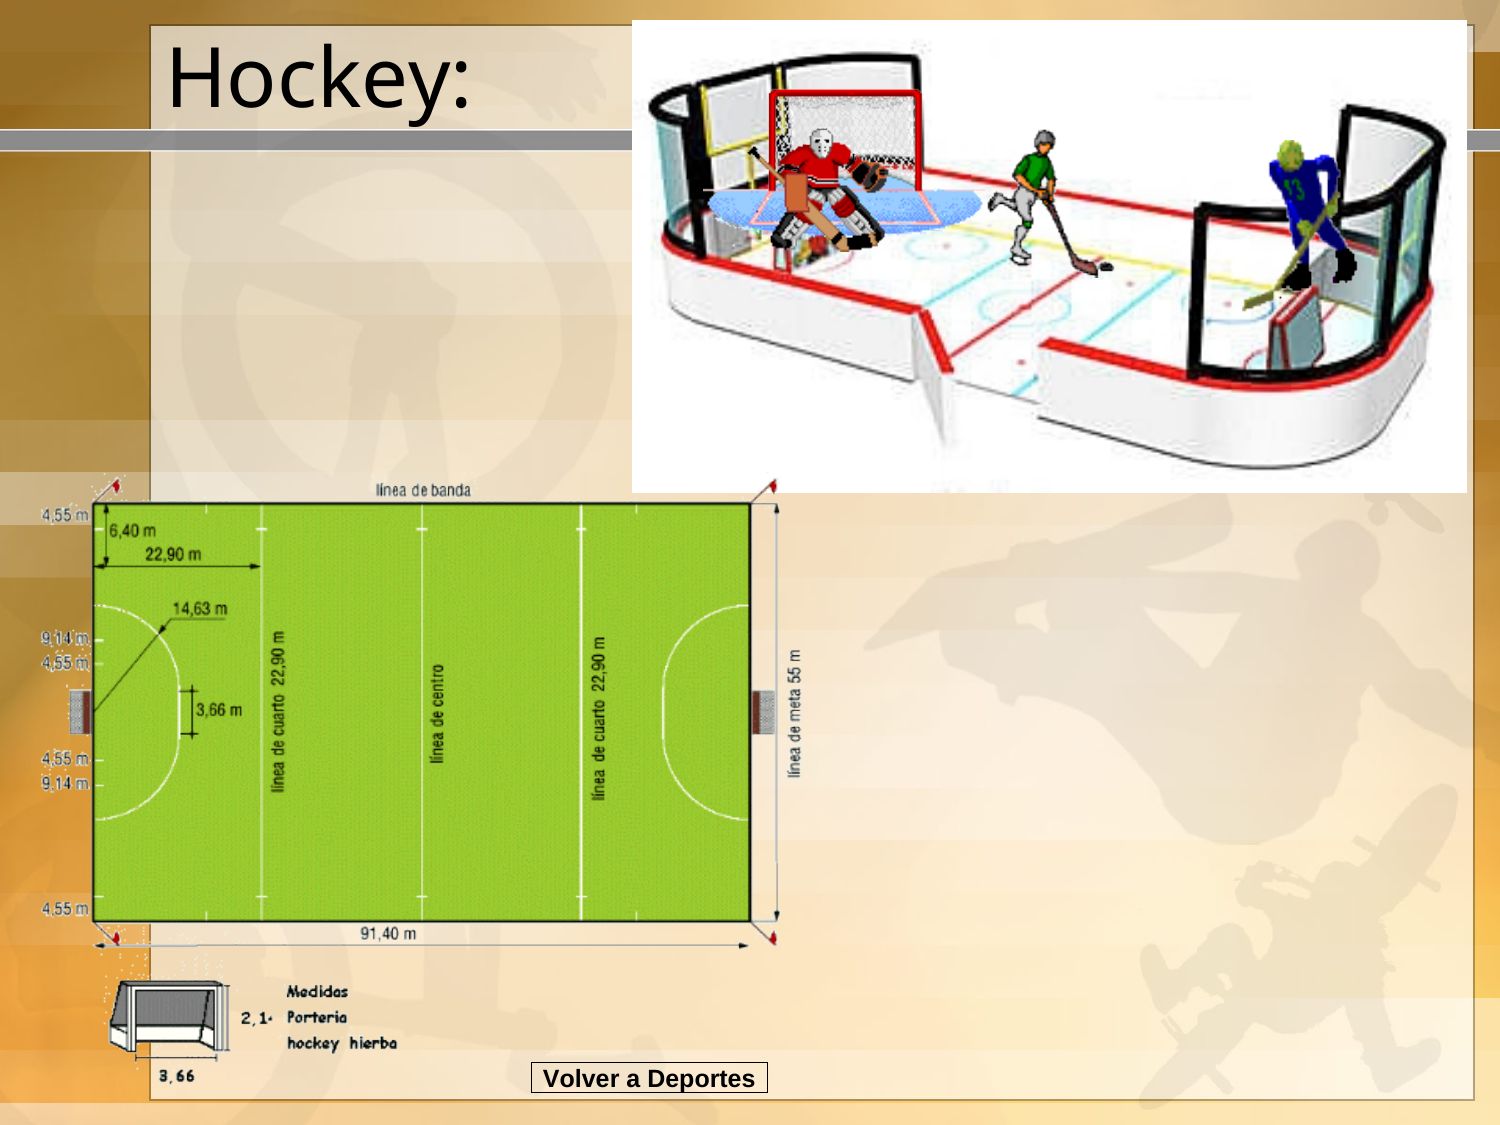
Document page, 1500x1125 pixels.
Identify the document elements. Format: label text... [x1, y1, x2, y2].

picture [0, 0, 1500, 1125]
text_box Volver a Deportes [531, 1062, 768, 1093]
title Hockey: [149, 0, 1463, 151]
text_box [984, 128, 1137, 278]
